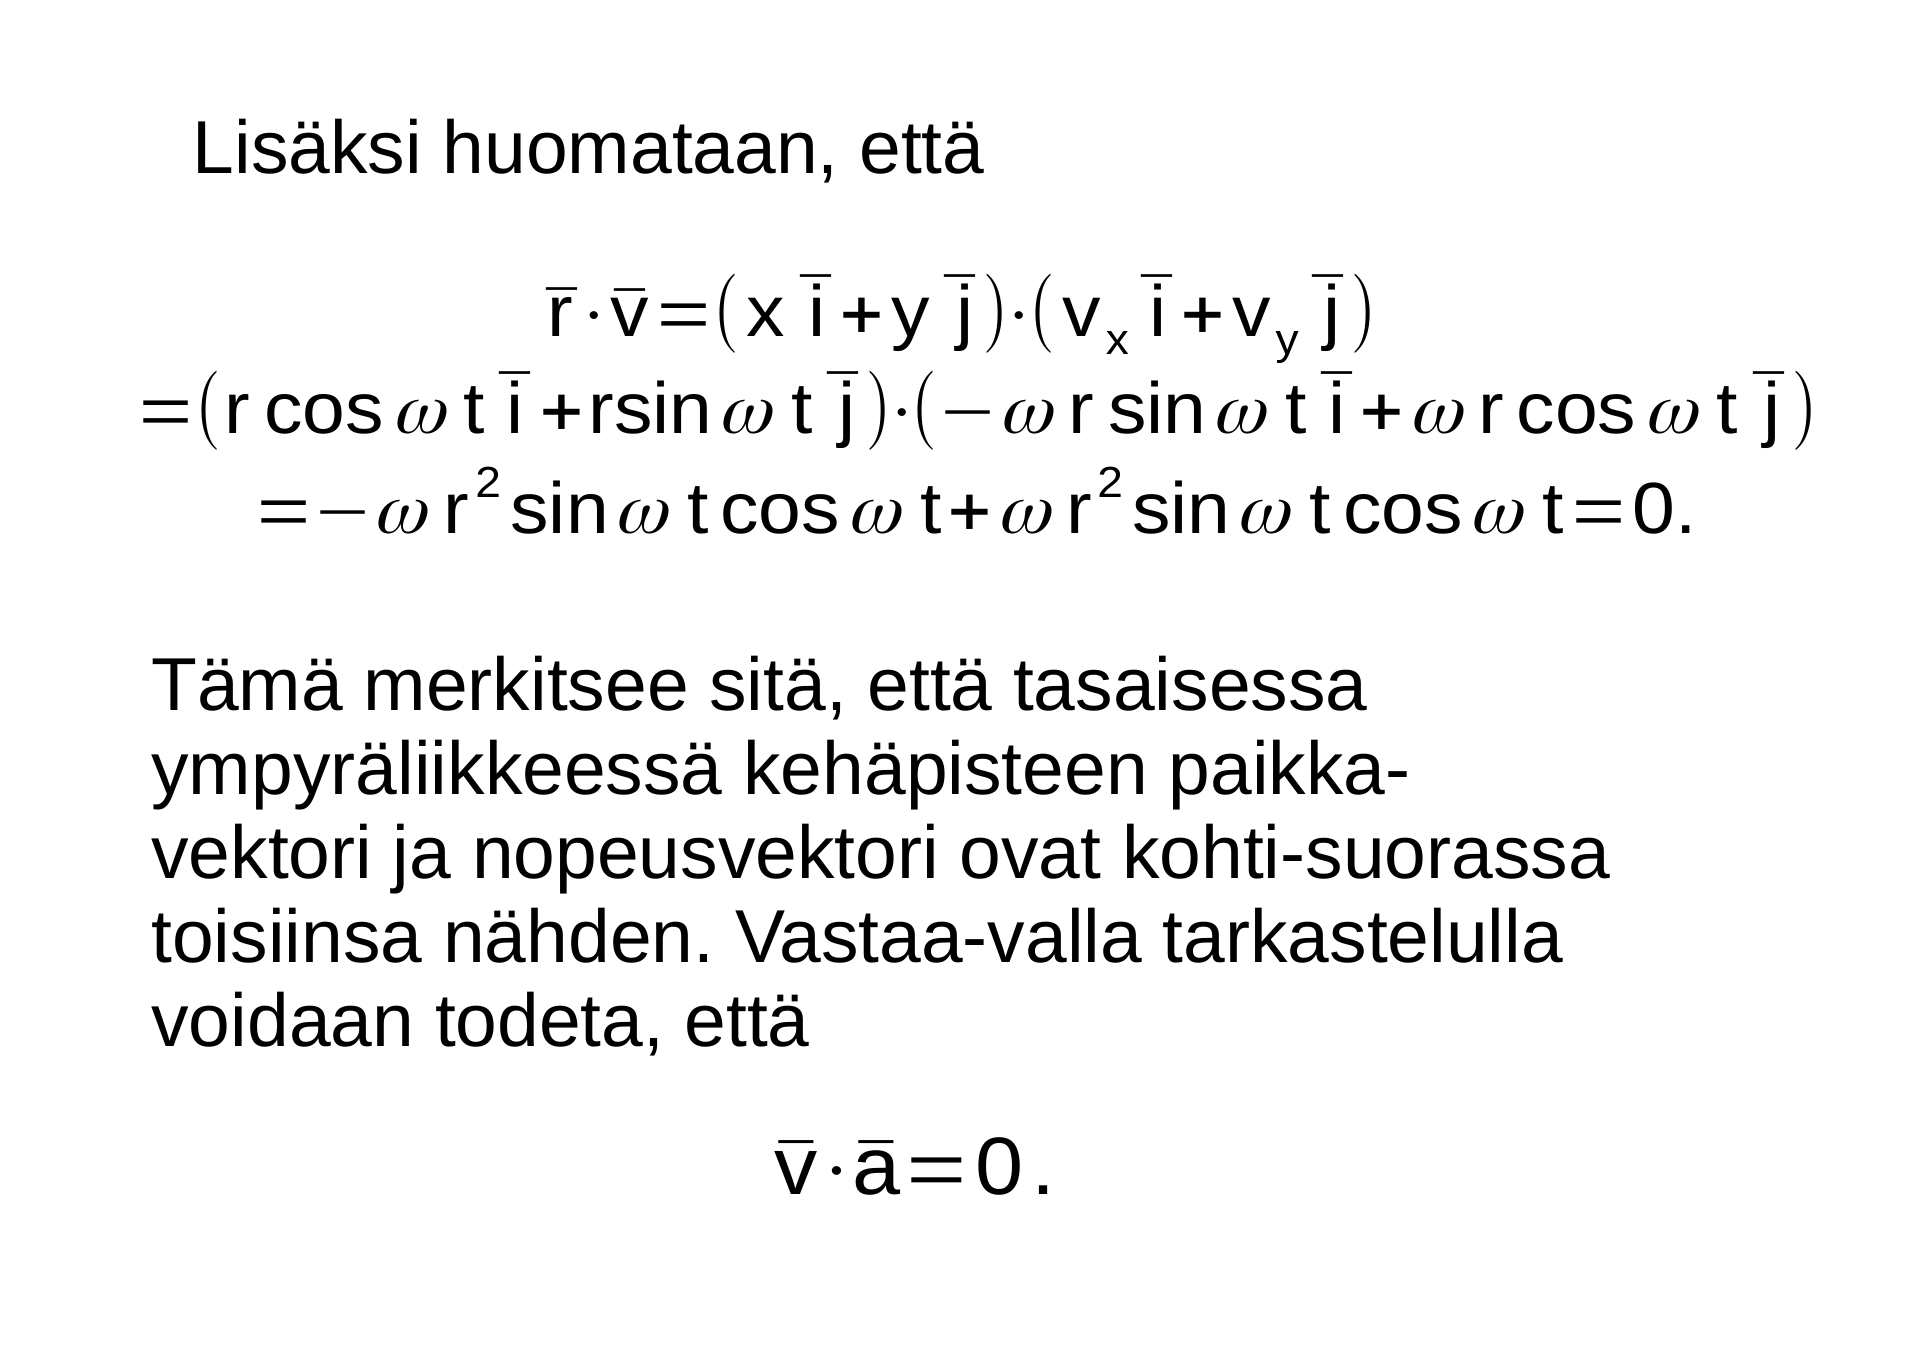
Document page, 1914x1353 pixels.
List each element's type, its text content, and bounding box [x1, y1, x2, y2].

chart [765, 1120, 1063, 1212]
text_box Tämä merkitsee sitä, että tasaisessa ympyräliikkeessä kehäpisteen paikka-vektori ja nopeusvektori ovat kohti-suorassa toisiinsa nähden. Vastaa-valla tarkastelulla voidaan todeta, että [136, 635, 1641, 1110]
chart [95, 270, 1825, 549]
text_box Lisäksi huomataan, että [177, 98, 1153, 207]
